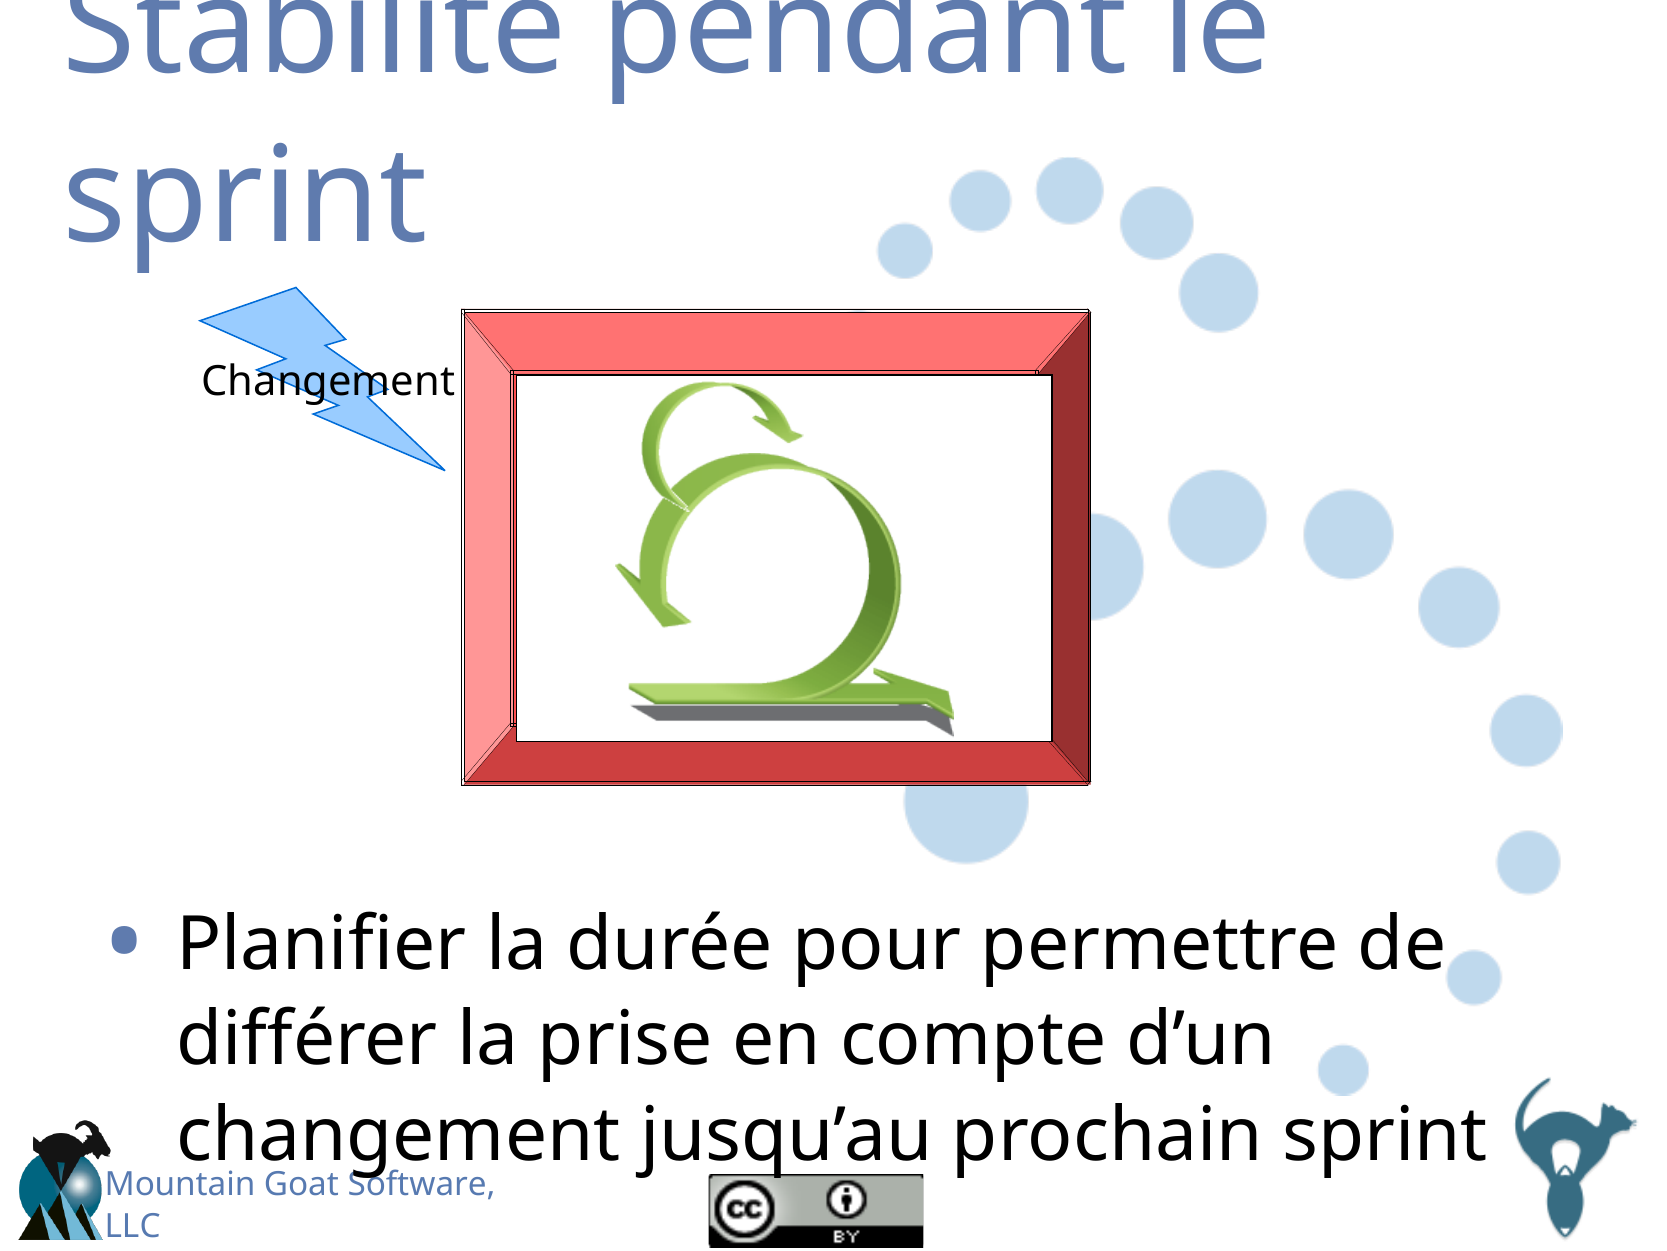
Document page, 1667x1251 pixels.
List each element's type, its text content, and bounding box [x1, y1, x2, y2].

picture [18, 1120, 111, 1240]
picture [1472, 1068, 1667, 1251]
text_box Changement [308, 375, 320, 392]
picture [458, 194, 1563, 887]
text_box [516, 374, 1052, 742]
title Stabilité pendant le sprint [56, 18, 1609, 194]
list Planifier la durée pour permettre de différer la prise en compte d’un changement jusqu’au prochain sprint [56, 887, 1609, 1171]
text_box Changement [199, 287, 446, 471]
